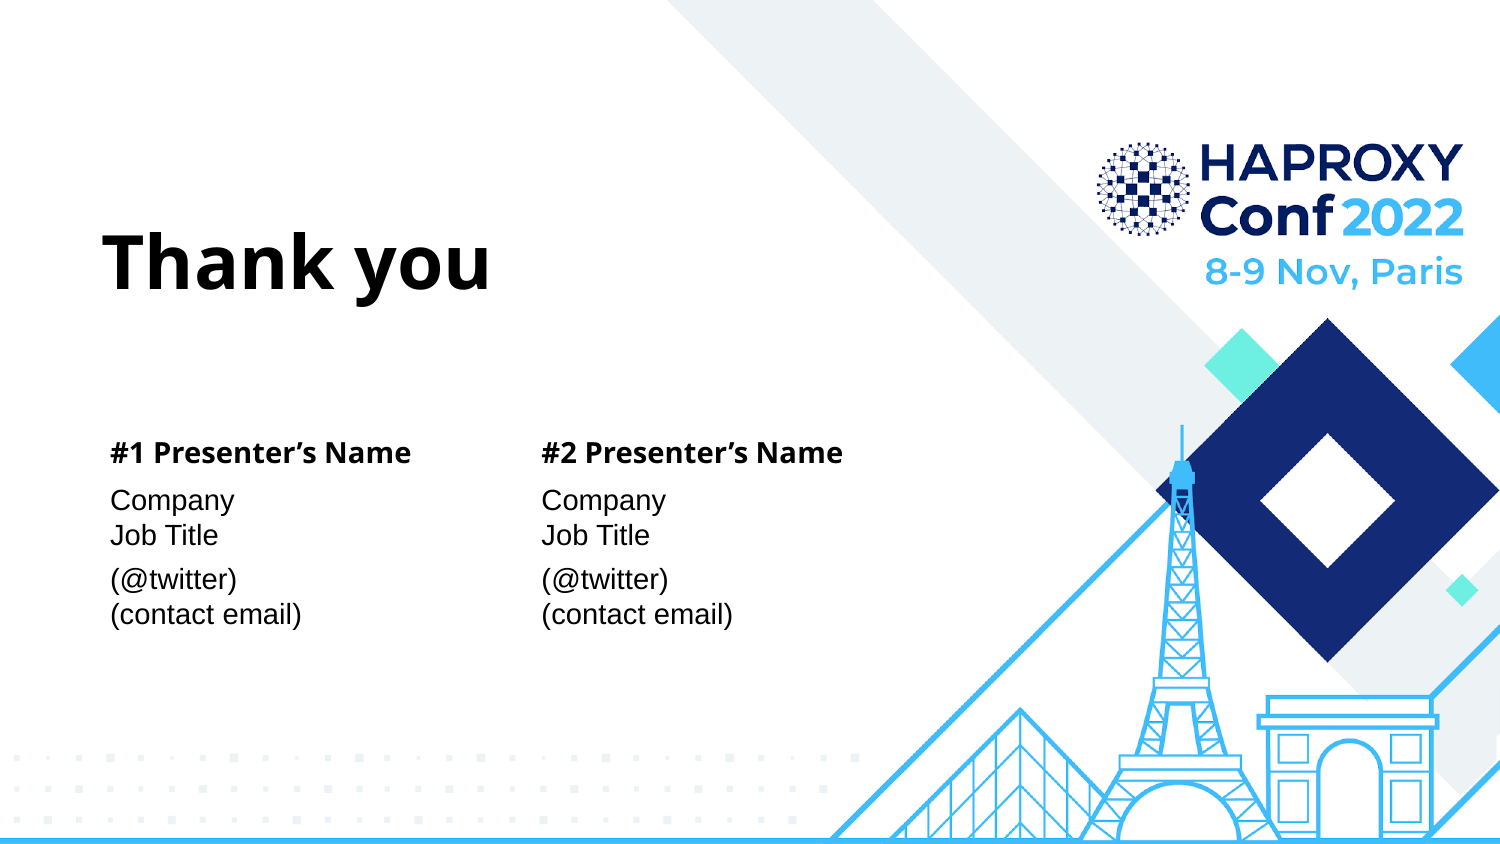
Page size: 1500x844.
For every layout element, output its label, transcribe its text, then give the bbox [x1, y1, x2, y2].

text_box #2 Presenter’s Name [526, 419, 974, 490]
text_box Company Job Title [95, 465, 526, 545]
title Thank you [86, 199, 1157, 352]
text_box (@twitter) (contact email) [526, 545, 950, 633]
text_box (@twitter) (contact email) [95, 545, 526, 633]
picture [0, 0, 1500, 844]
text_box Company Job Title [526, 465, 950, 545]
text_box #1 Presenter’s Name [95, 419, 526, 465]
